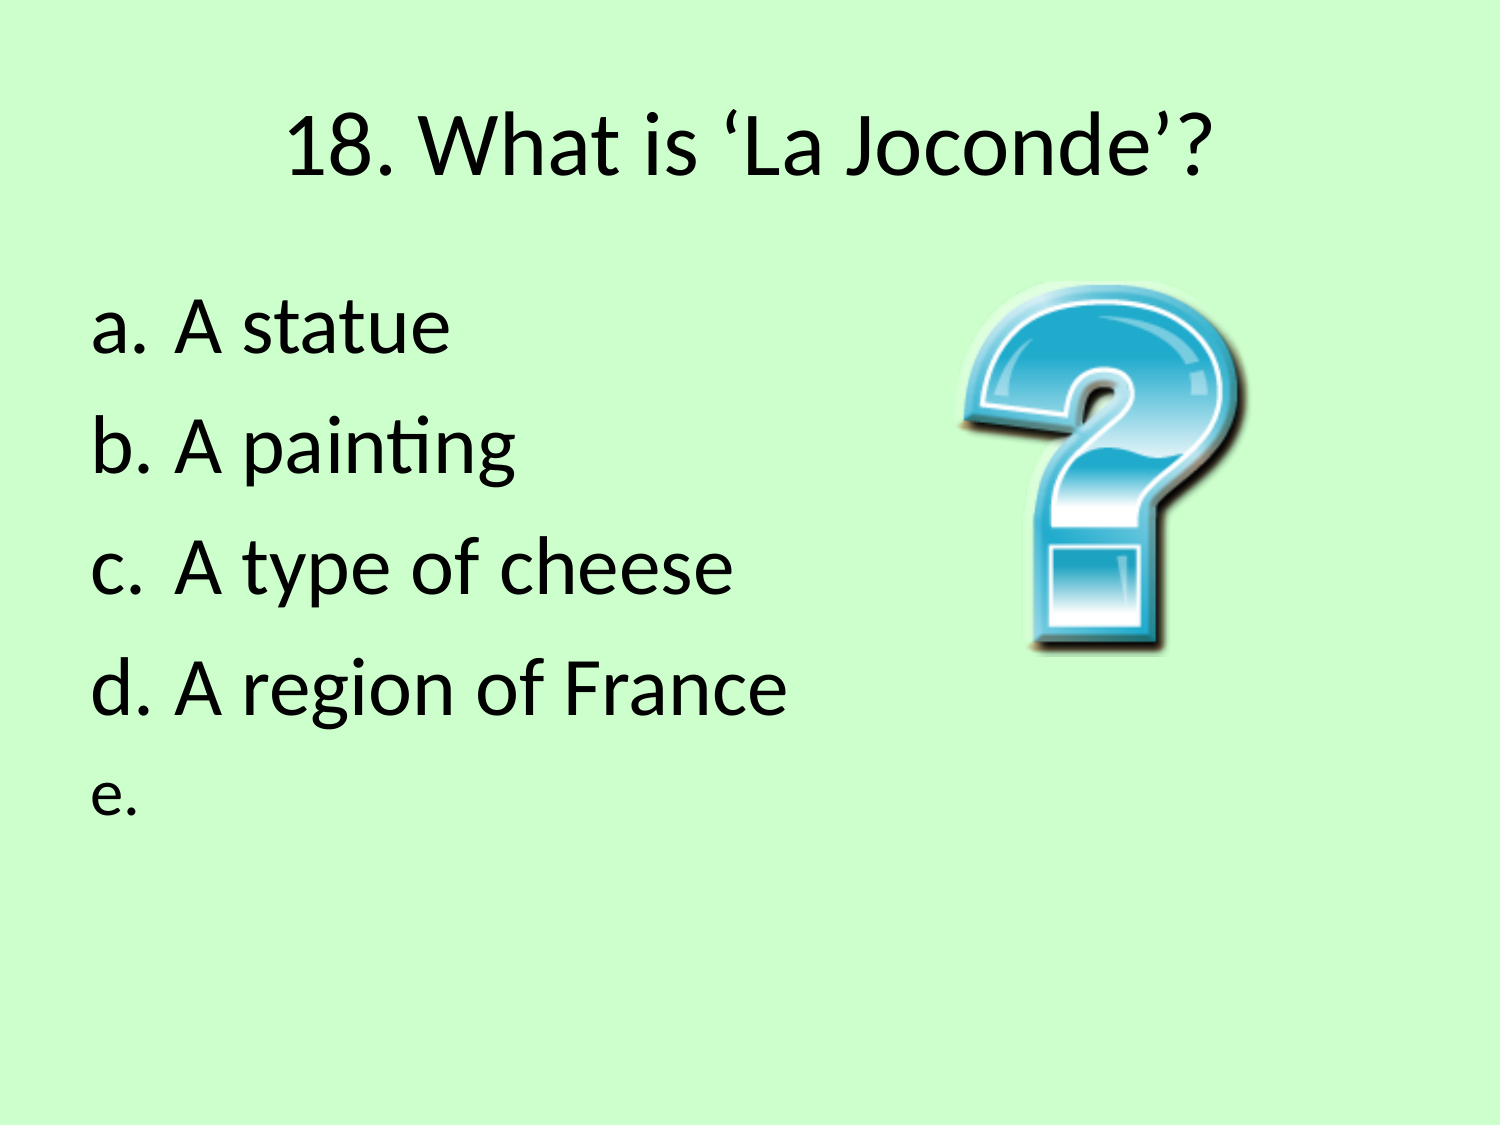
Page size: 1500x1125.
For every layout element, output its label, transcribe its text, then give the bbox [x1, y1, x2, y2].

title 18. What is ‘La Joconde’? [75, 45, 1426, 233]
list A statue A painting A type of cheese A region of France [75, 262, 1426, 1005]
picture [914, 281, 1290, 657]
